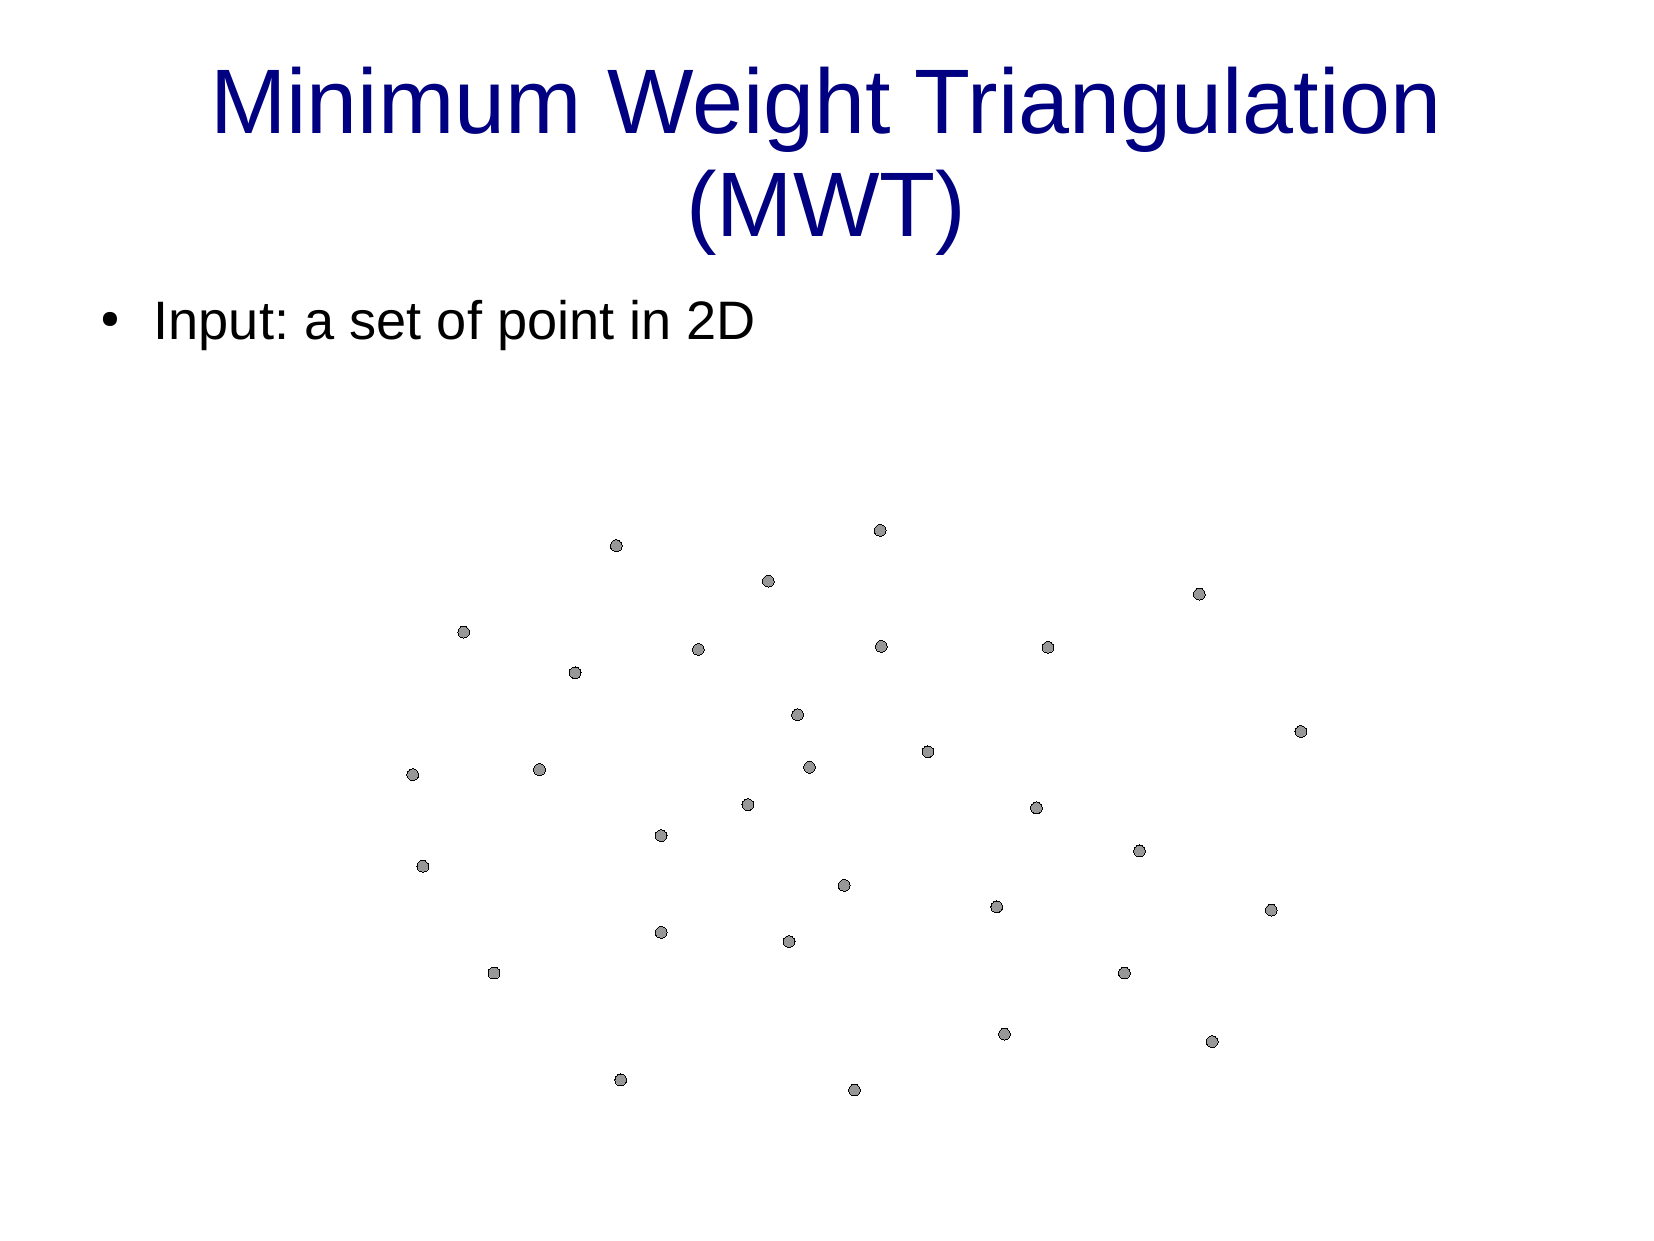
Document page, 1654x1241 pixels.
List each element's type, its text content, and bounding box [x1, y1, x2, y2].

list Input: a set of point in 2D [82, 290, 1571, 1109]
title Minimum Weight Triangulation (MWT) [82, 49, 1571, 257]
